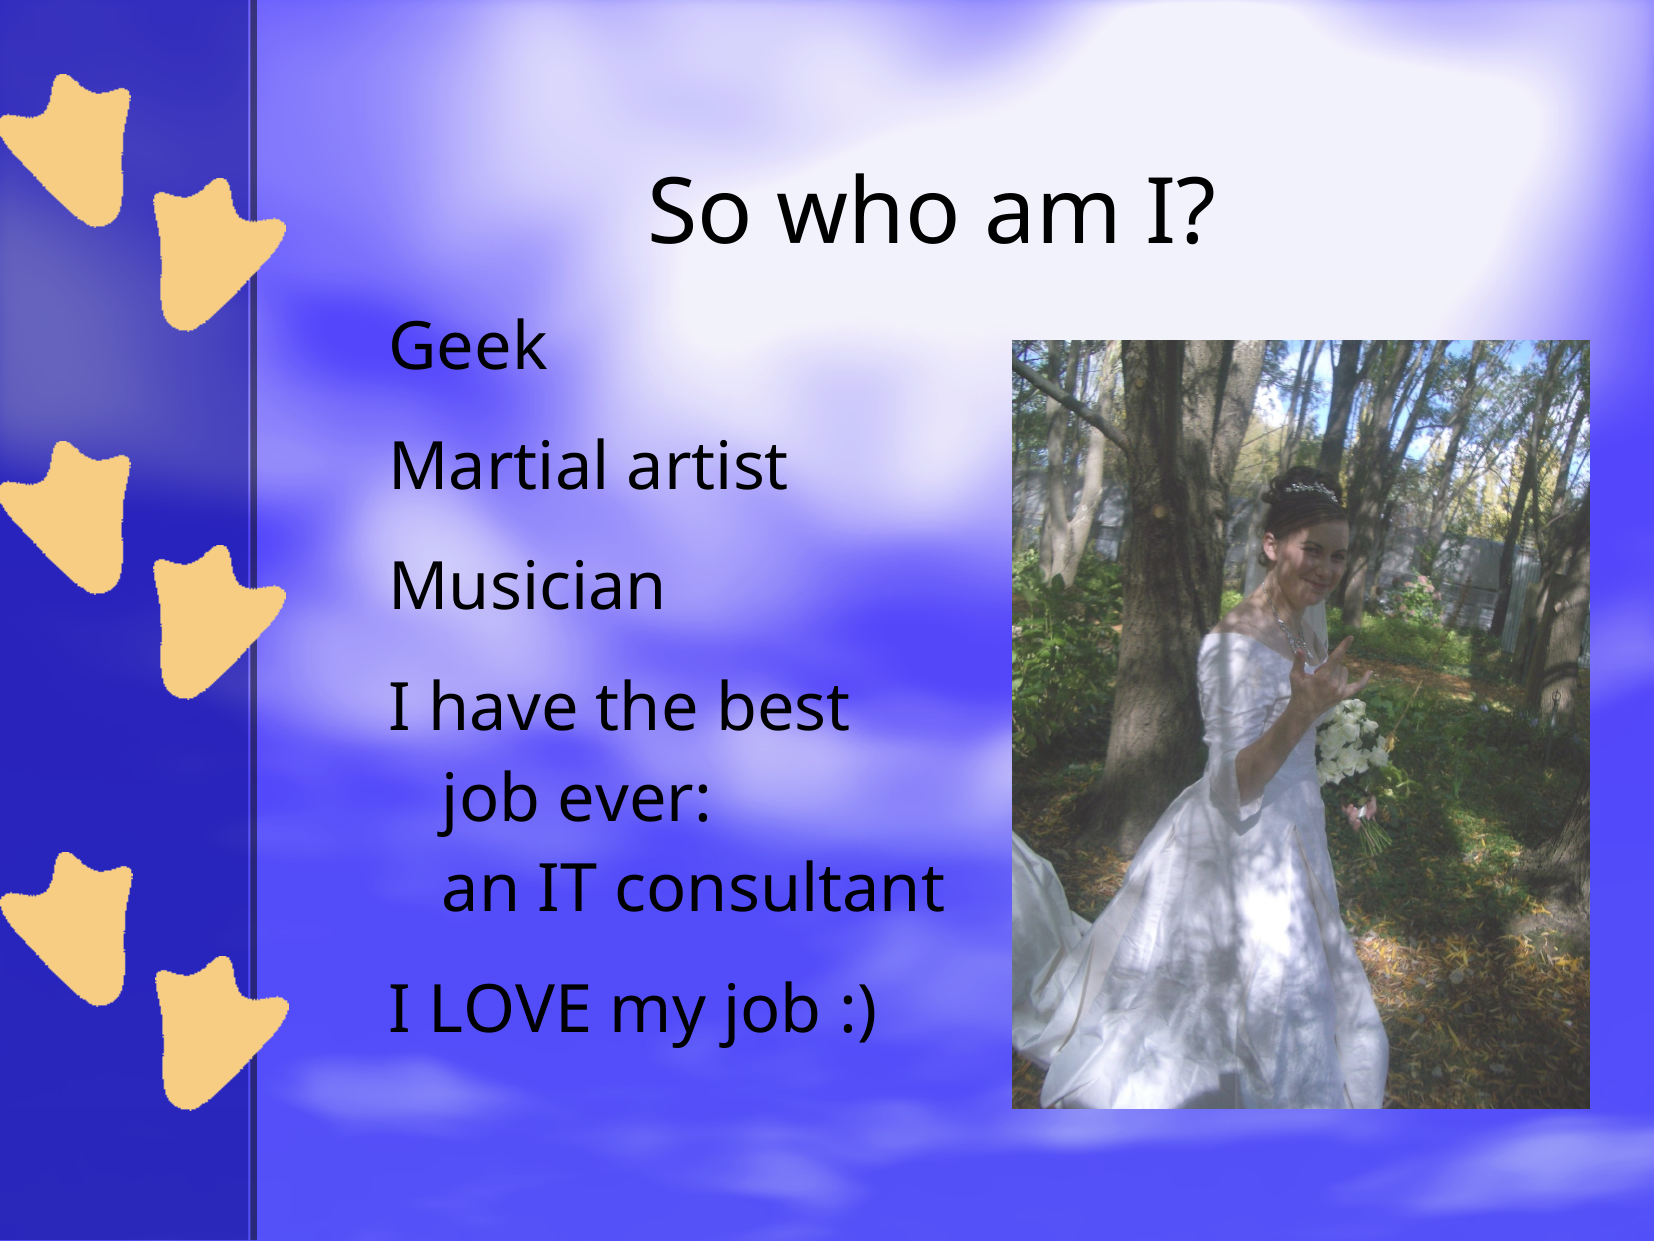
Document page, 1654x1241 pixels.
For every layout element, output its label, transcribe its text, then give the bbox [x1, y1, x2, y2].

picture [153, 178, 286, 332]
list Geek Martial artist Musician I have the best job ever: an IT consultant I LOVE my job :) [370, 298, 1290, 1206]
text_box So who am I? [305, 129, 1559, 286]
picture [155, 956, 289, 1111]
picture [0, 74, 131, 228]
picture [1012, 340, 1590, 1109]
title Drawn to the penguin: Socially responsible software [257, 0, 1653, 1104]
picture [0, 441, 131, 596]
picture [0, 852, 133, 1007]
picture [153, 545, 286, 700]
